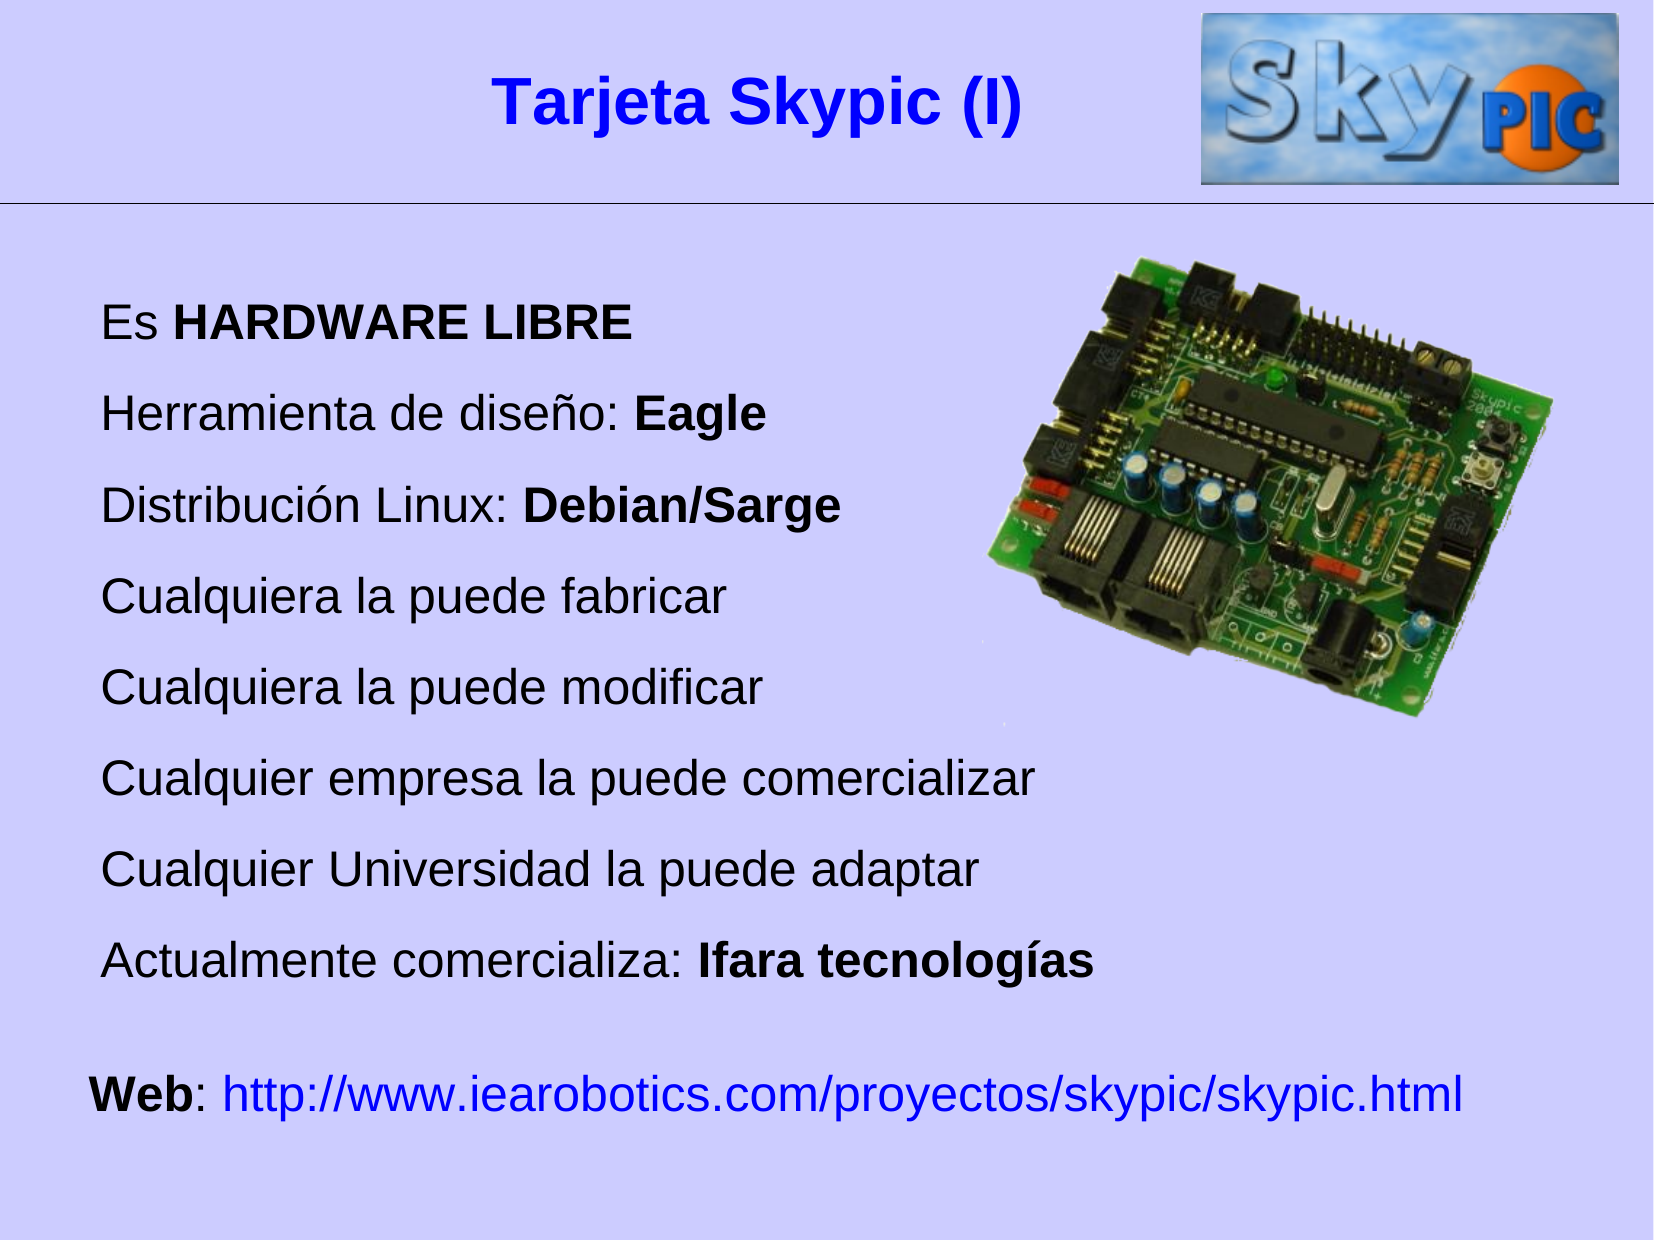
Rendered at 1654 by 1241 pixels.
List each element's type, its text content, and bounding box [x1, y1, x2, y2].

picture [1201, 13, 1619, 185]
title Tarjeta Skypic (I) [120, 0, 1396, 191]
picture [982, 253, 1587, 727]
text_box Es HARDWARE LIBRE Herramienta de diseño: Eagle Distribución Linux: Debian/Sarge Cualquiera la puede fabricar Cualquiera la puede modificar Cualquier empresa la puede comercializar Cualquier Universidad la puede adaptar Actualmente comercializa: Ifara tecnologías [86, 294, 1159, 989]
text_box Web: http://www.iearobotics.com/proyectos/skypic/skypic.html [88, 1066, 1509, 1123]
